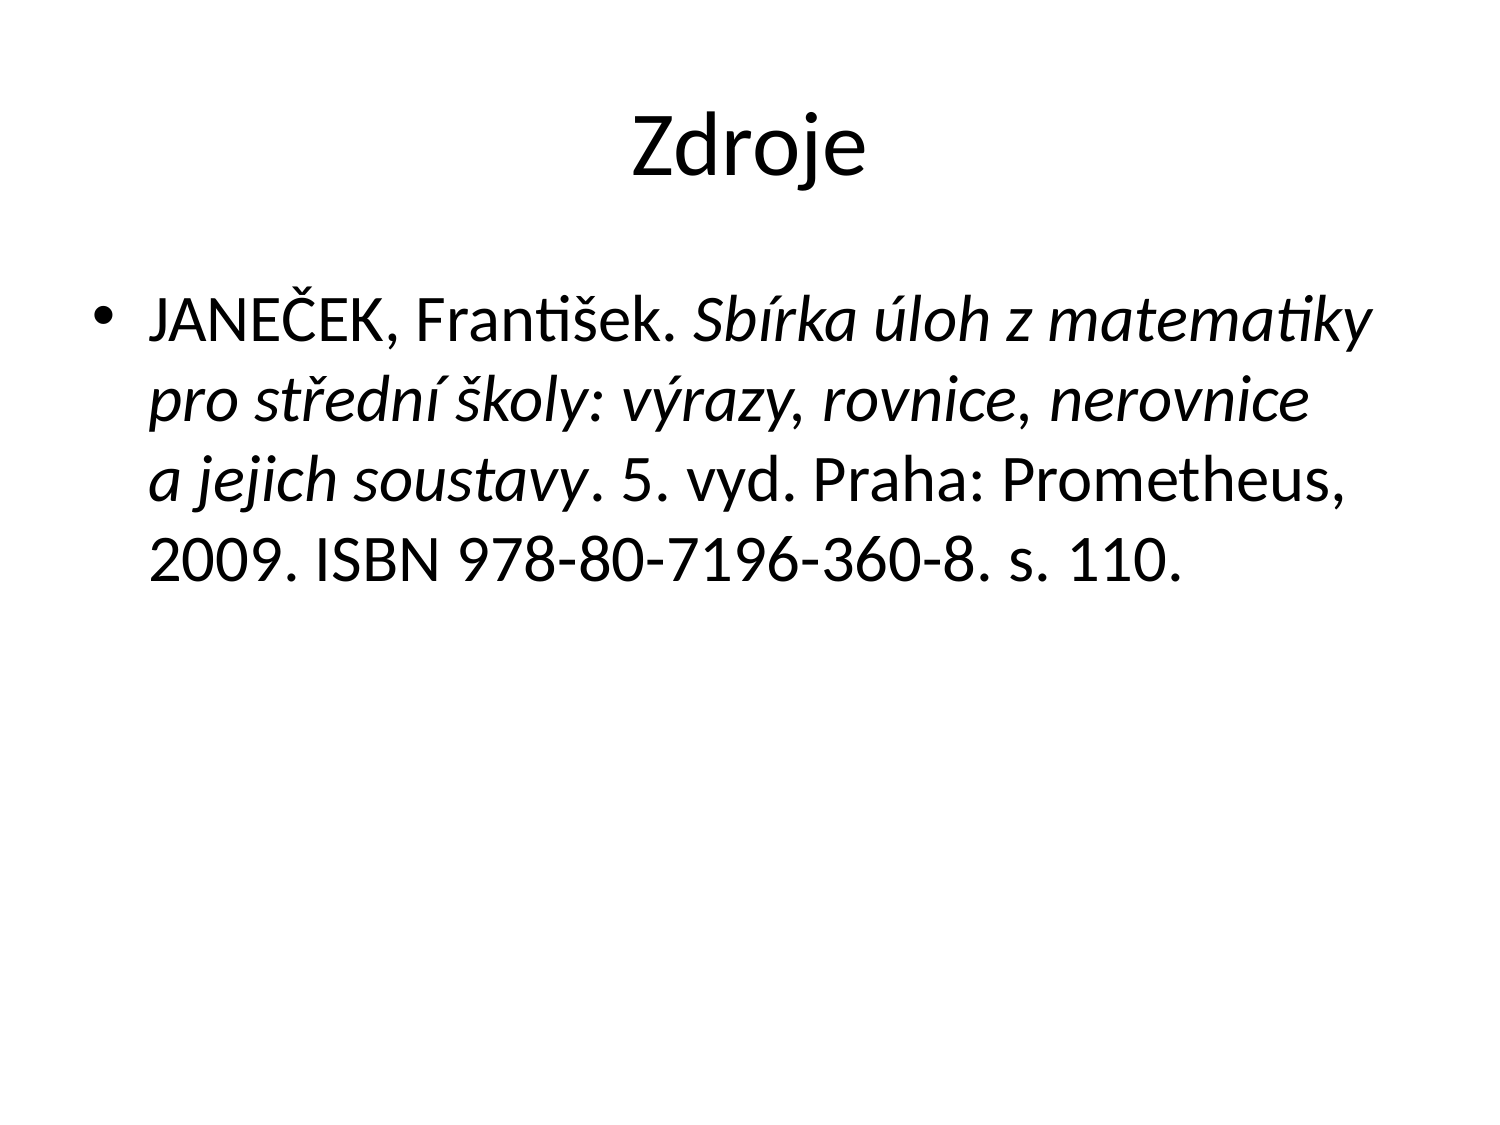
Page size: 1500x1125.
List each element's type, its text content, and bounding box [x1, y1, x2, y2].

list JANEČEK, František. Sbírka úloh z matematiky pro střední školy: výrazy, rovnice, nerovnice a jejich soustavy. 5. vyd. Praha: Prometheus, 2009. ISBN 978-80-7196-360-8. s. 110. [76, 267, 1427, 1010]
title Zdroje [75, 45, 1426, 233]
